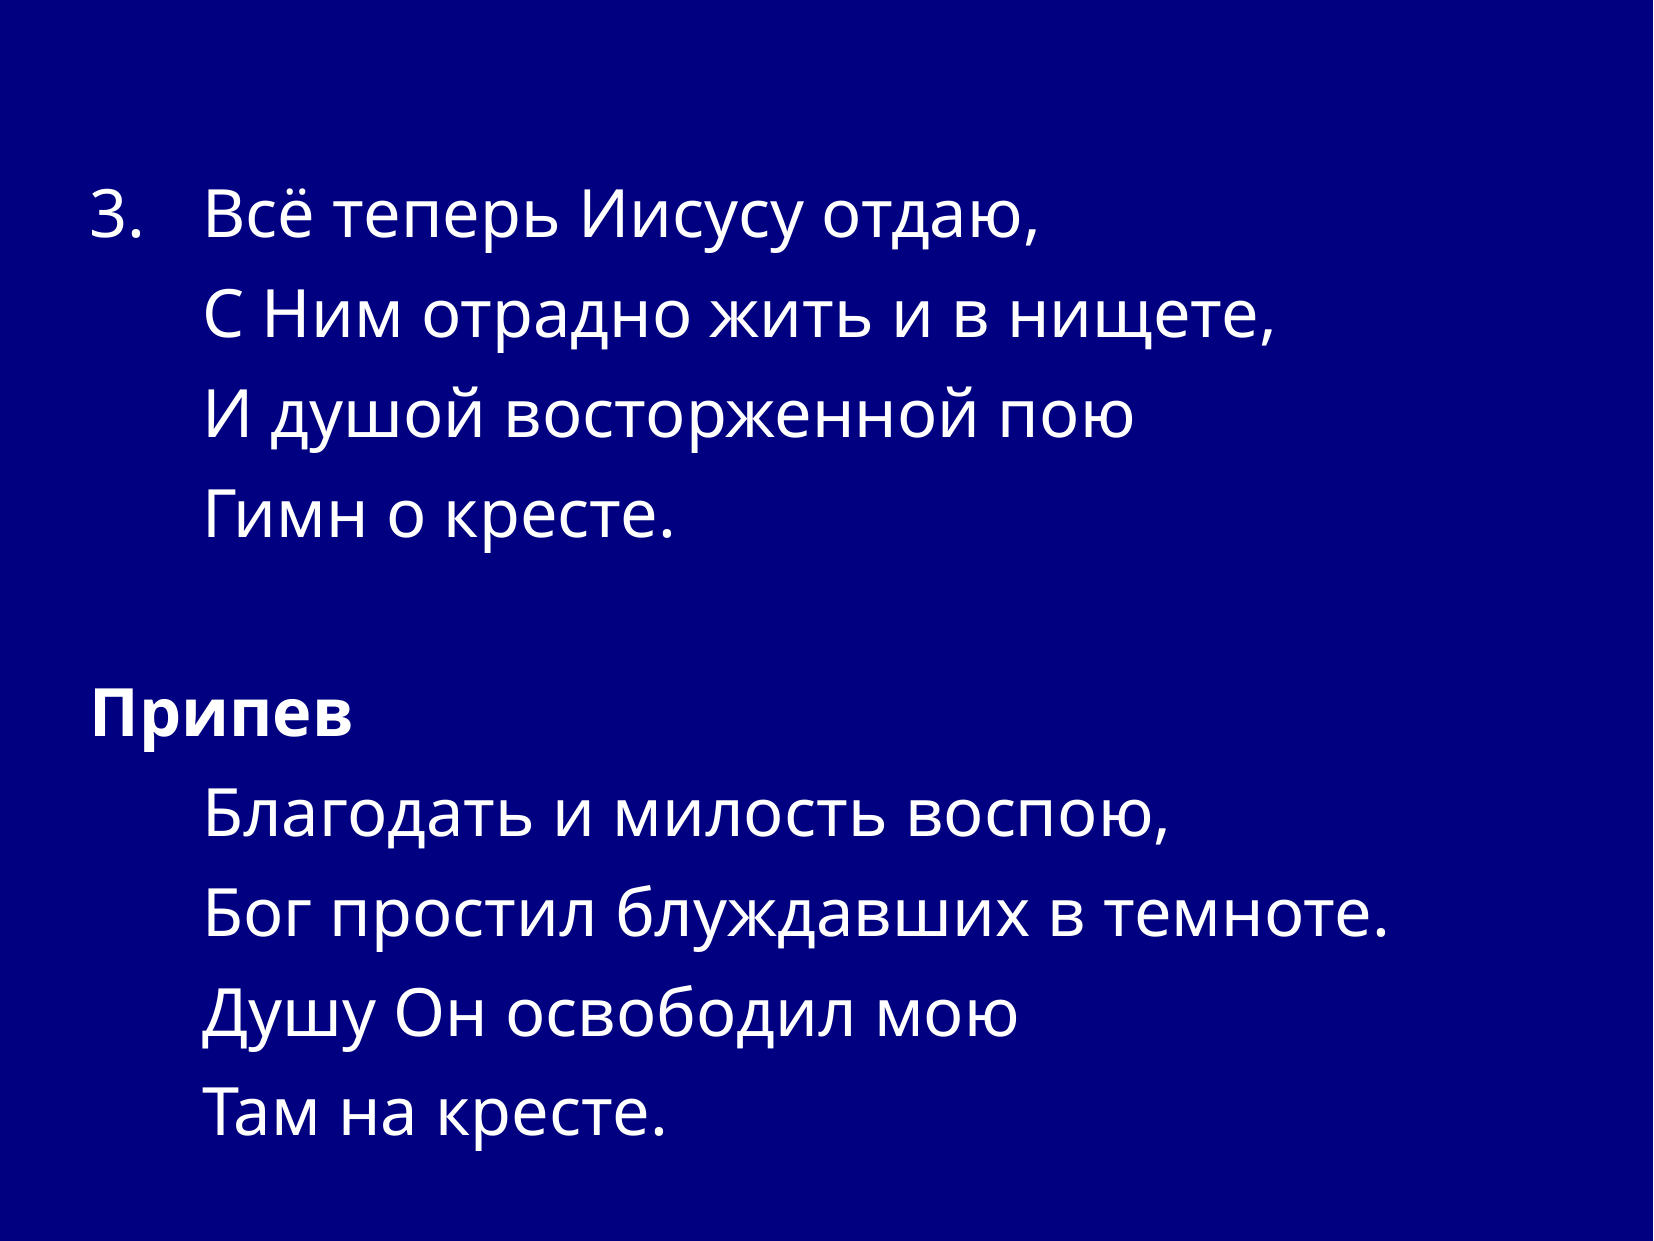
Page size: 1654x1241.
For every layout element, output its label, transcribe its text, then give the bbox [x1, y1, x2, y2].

text_box 3. Всё теперь Иисусу отдаю, С Ним отрадно жить и в нищете, И душой восторженной пою Гимн о кресте. Припев Благодать и милость воспою, Бог простил блуждавших в темноте. Душу Он освободил мою Там на кресте. [75, 150, 1576, 1163]
